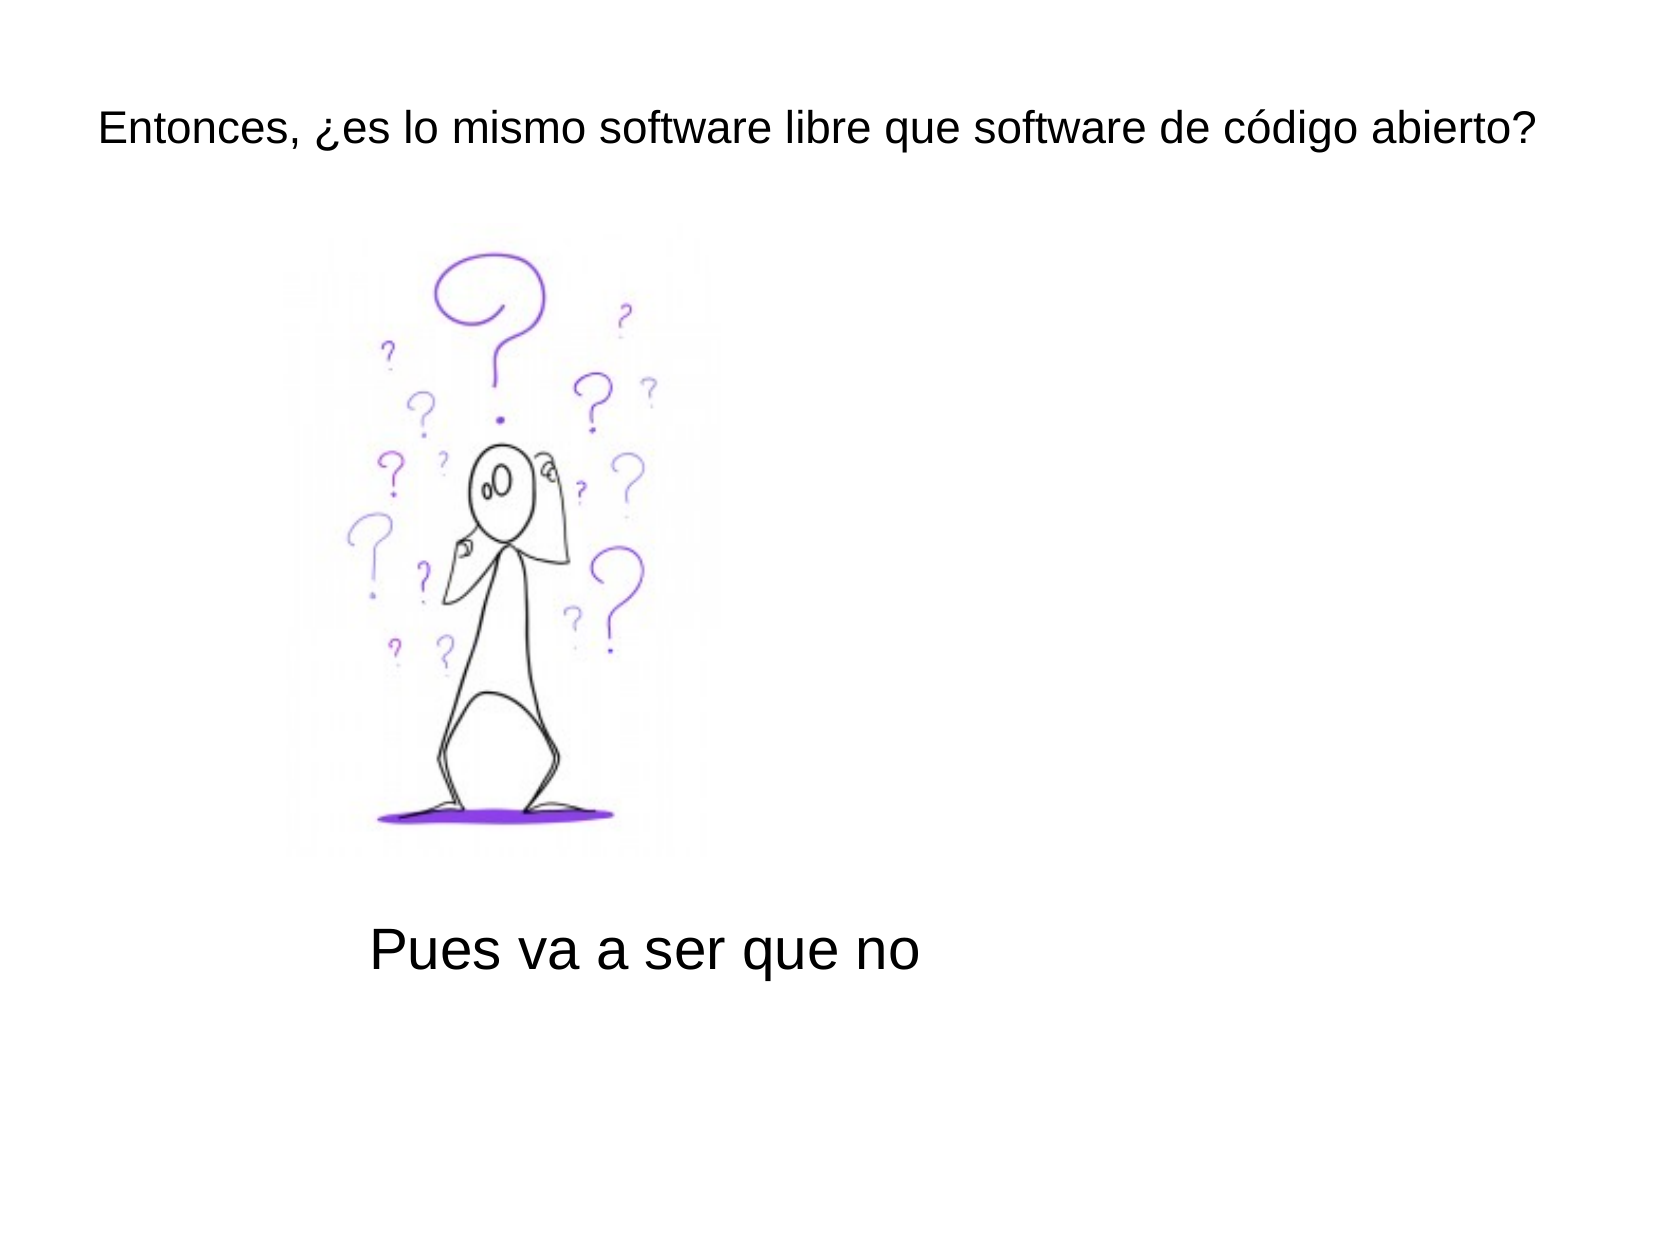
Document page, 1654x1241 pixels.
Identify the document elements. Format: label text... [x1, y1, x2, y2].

picture [283, 223, 721, 857]
text_box Entonces, ¿es lo mismo software libre que software de código abierto? [82, 94, 1571, 178]
text_box Pues va a ser que no [354, 909, 957, 990]
